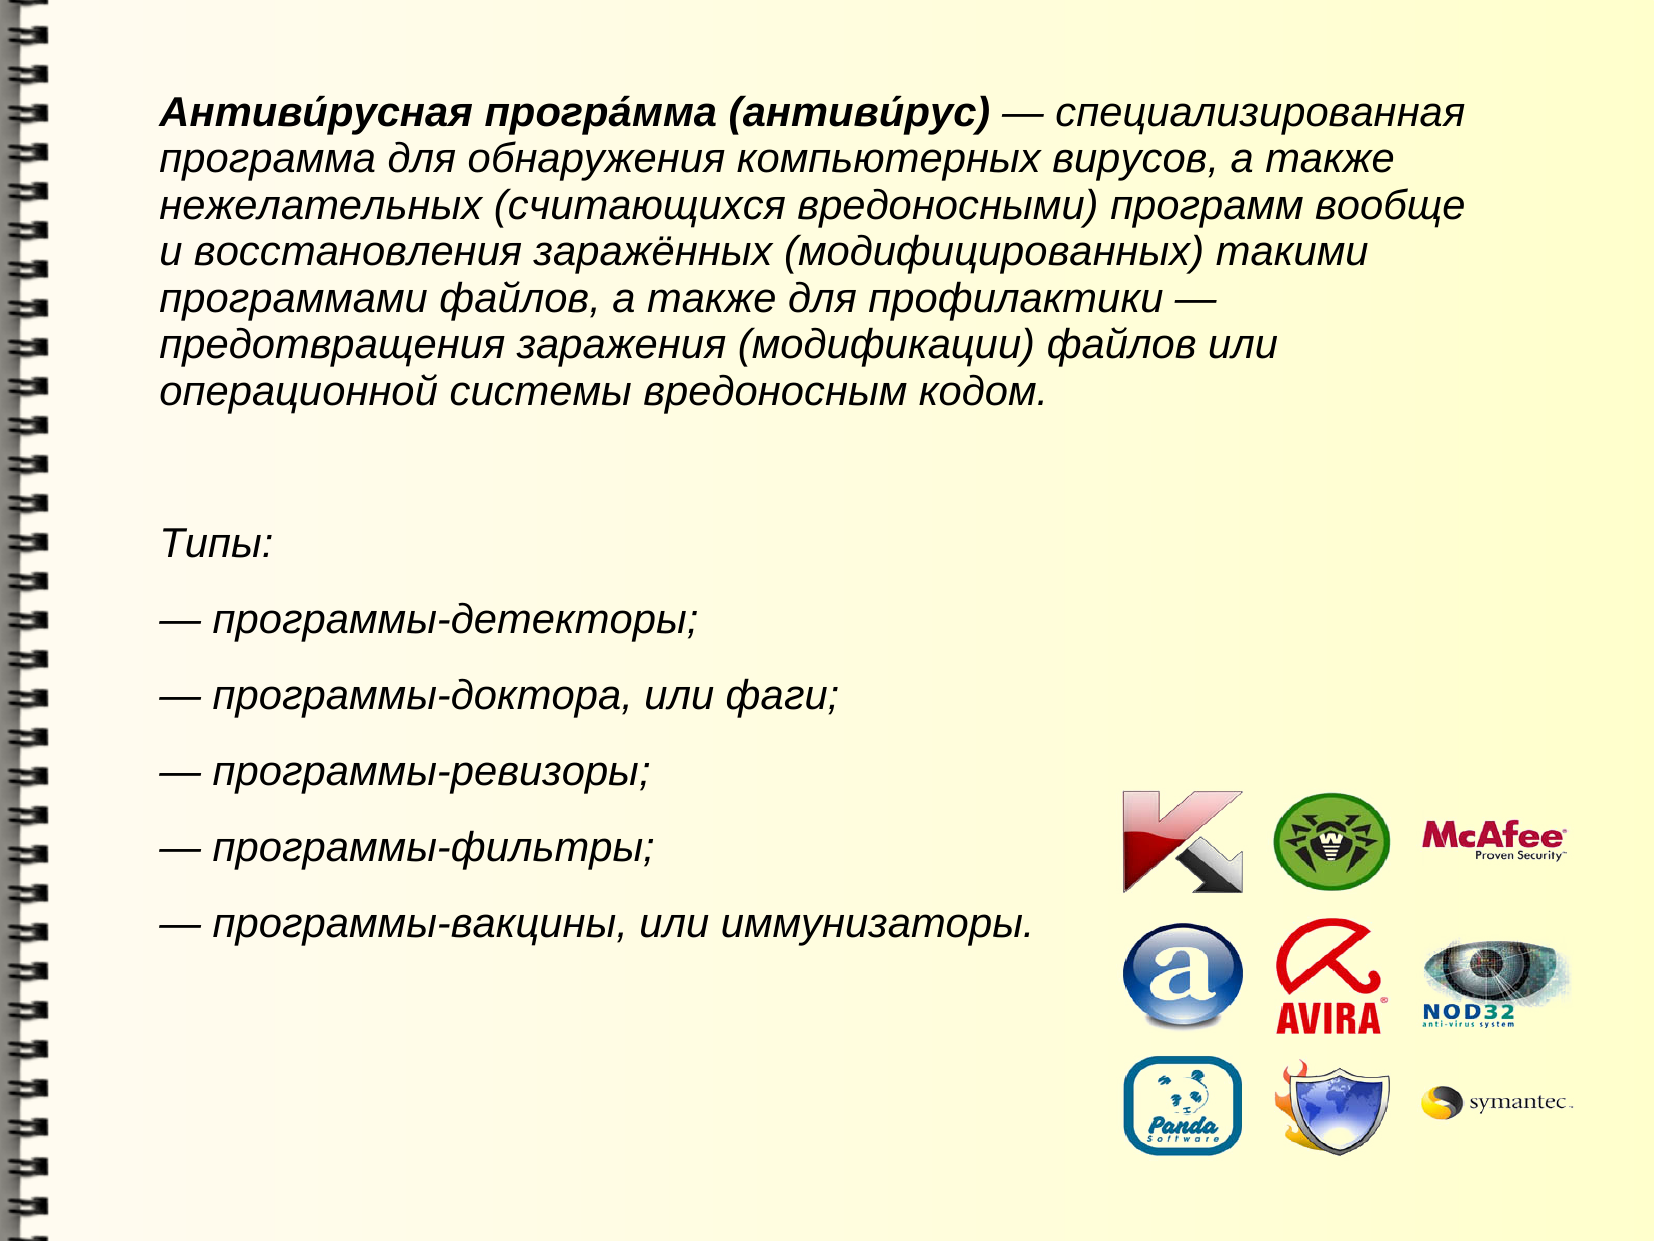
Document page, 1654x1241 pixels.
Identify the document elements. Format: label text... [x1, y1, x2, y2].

picture [1100, 767, 1595, 1171]
list Антиви́русная програ́мма (антиви́рус) — специализированная программа для обнаружения компьютерных вирусов, а также нежелательных (считающихся вредоносными) программ вообще и восстановления заражённых (модифицированных) такими программами файлов, а также для профилактики — предотвращения заражения (модификации) файлов или операционной системы вредоносным кодом. Типы: — программы-детекторы; — программы-доктора, или фаги; — программы-ревизоры; — программы-фильтры; — программы-вакцины, или иммунизаторы. [88, 88, 1501, 948]
picture [0, 0, 1654, 1241]
